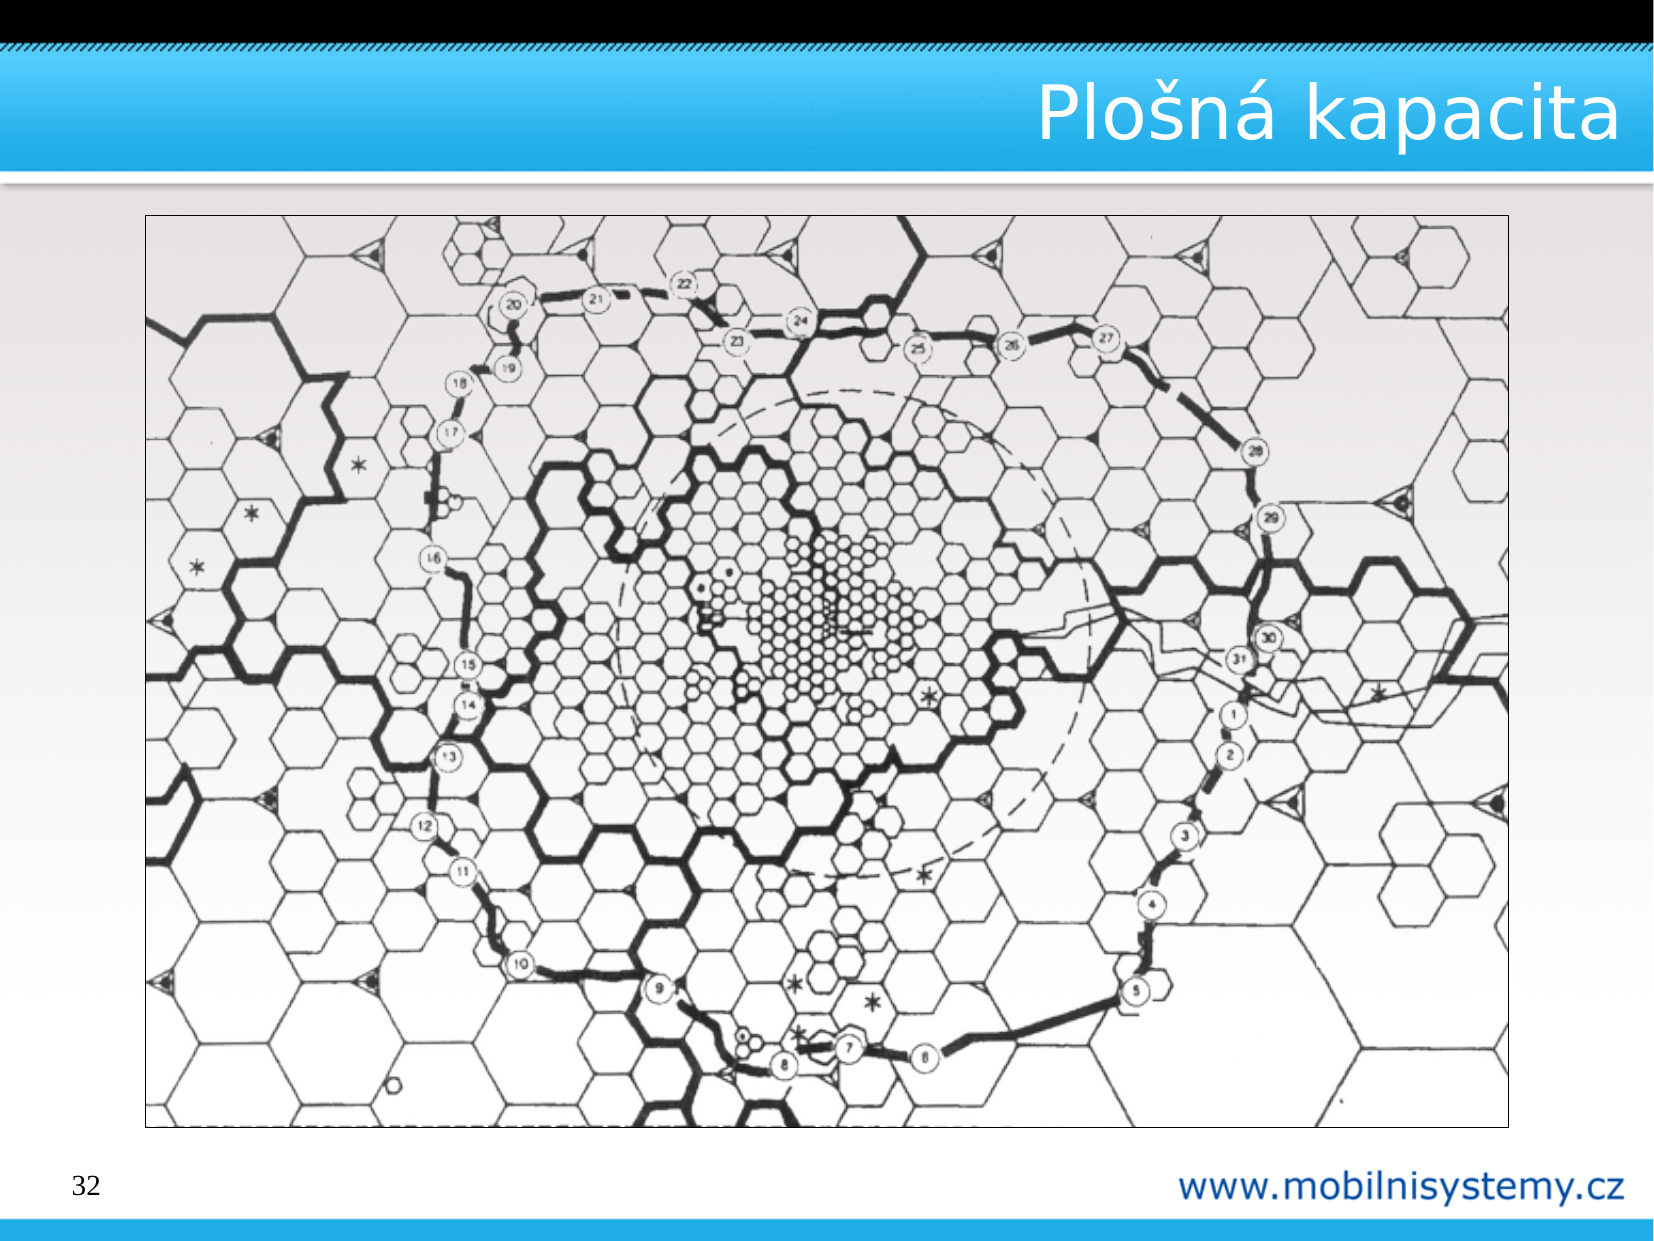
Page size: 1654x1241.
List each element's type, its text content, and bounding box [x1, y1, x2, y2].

picture [0, 0, 1654, 1241]
title Plošná kapacita [29, 49, 1625, 178]
